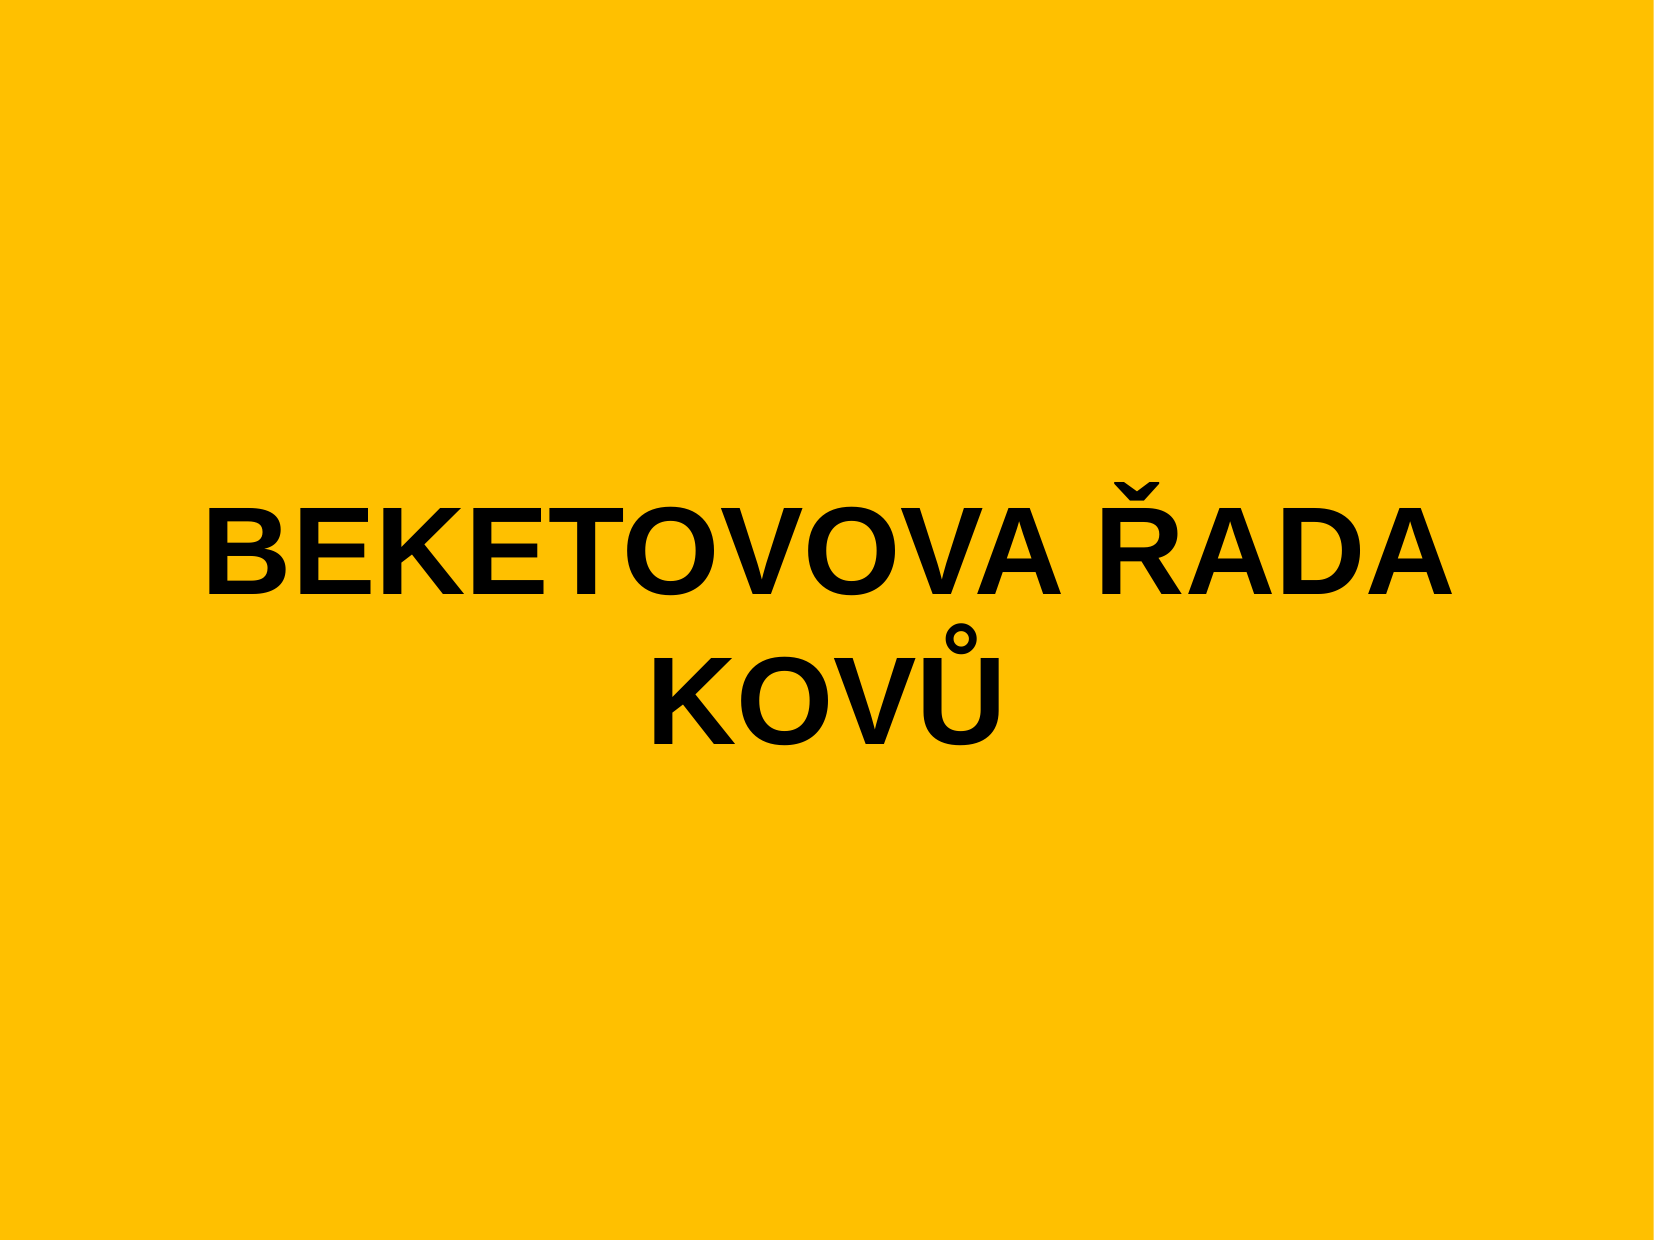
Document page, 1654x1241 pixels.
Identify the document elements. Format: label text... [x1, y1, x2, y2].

title BEKETOVOVA ŘADA KOVŮ [82, 470, 1571, 771]
